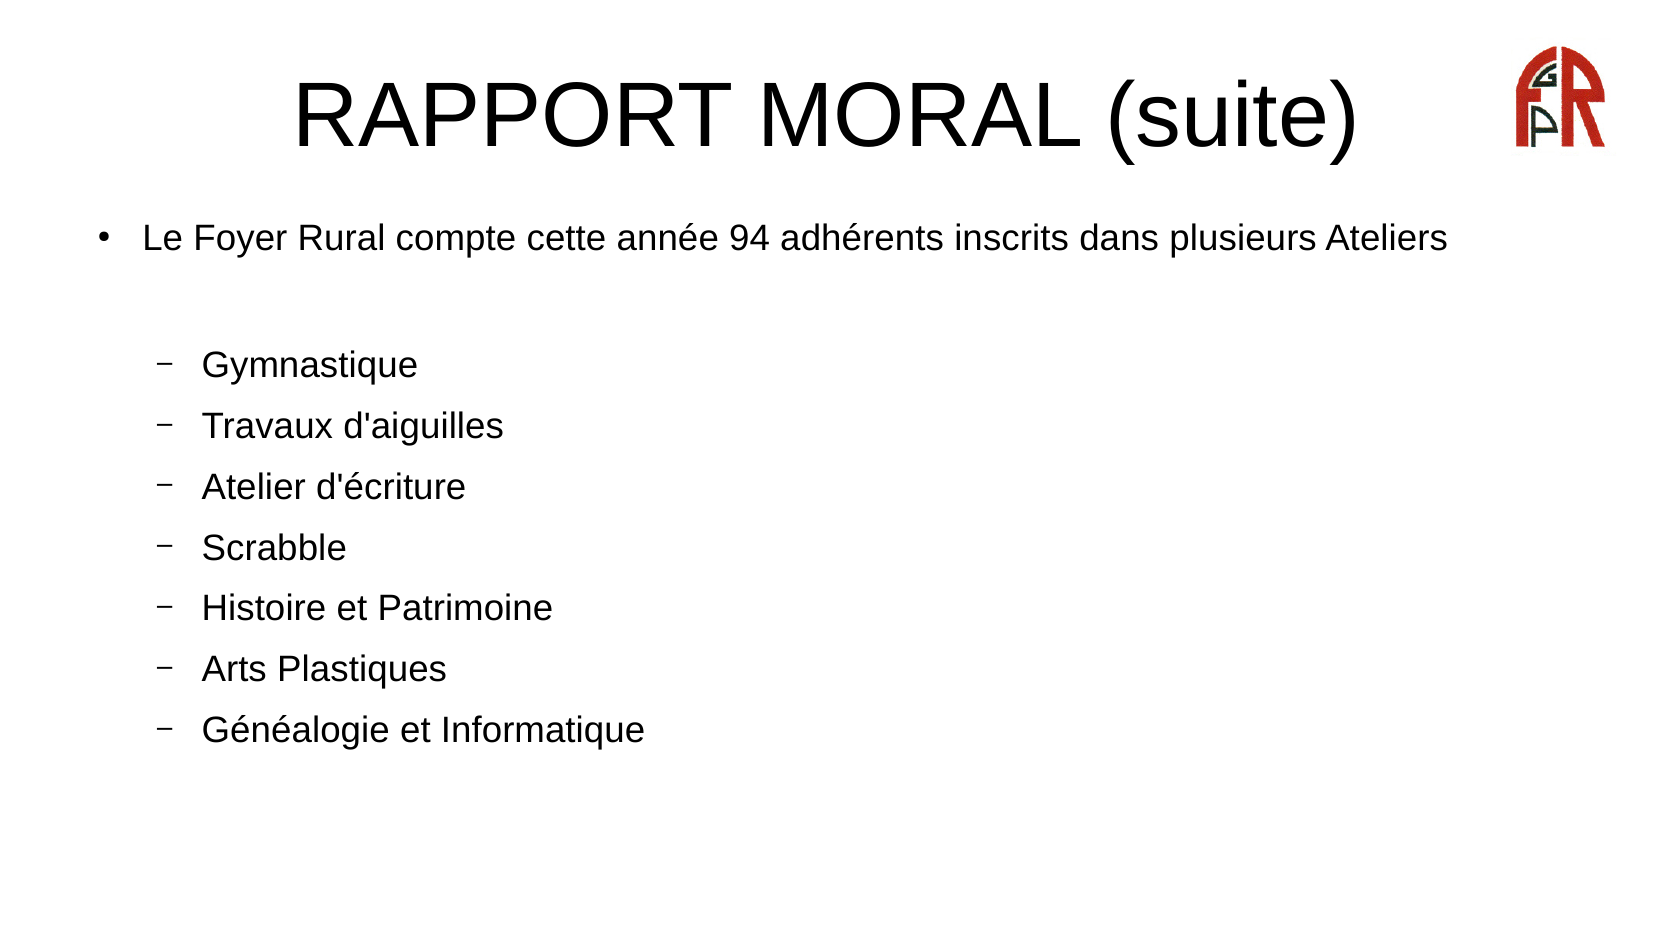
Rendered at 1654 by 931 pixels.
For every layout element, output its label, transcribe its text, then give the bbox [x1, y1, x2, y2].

list Le Foyer Rural compte cette année 94 adhérents inscrits dans plusieurs Ateliers Gymnastique Travaux d'aiguilles Atelier d'écriture Scrabble Histoire et Patrimoine Arts Plastiques Généalogie et Informatique [82, 217, 1571, 758]
title RAPPORT MORAL (suite) [82, 37, 1571, 193]
picture [1505, 37, 1618, 156]
